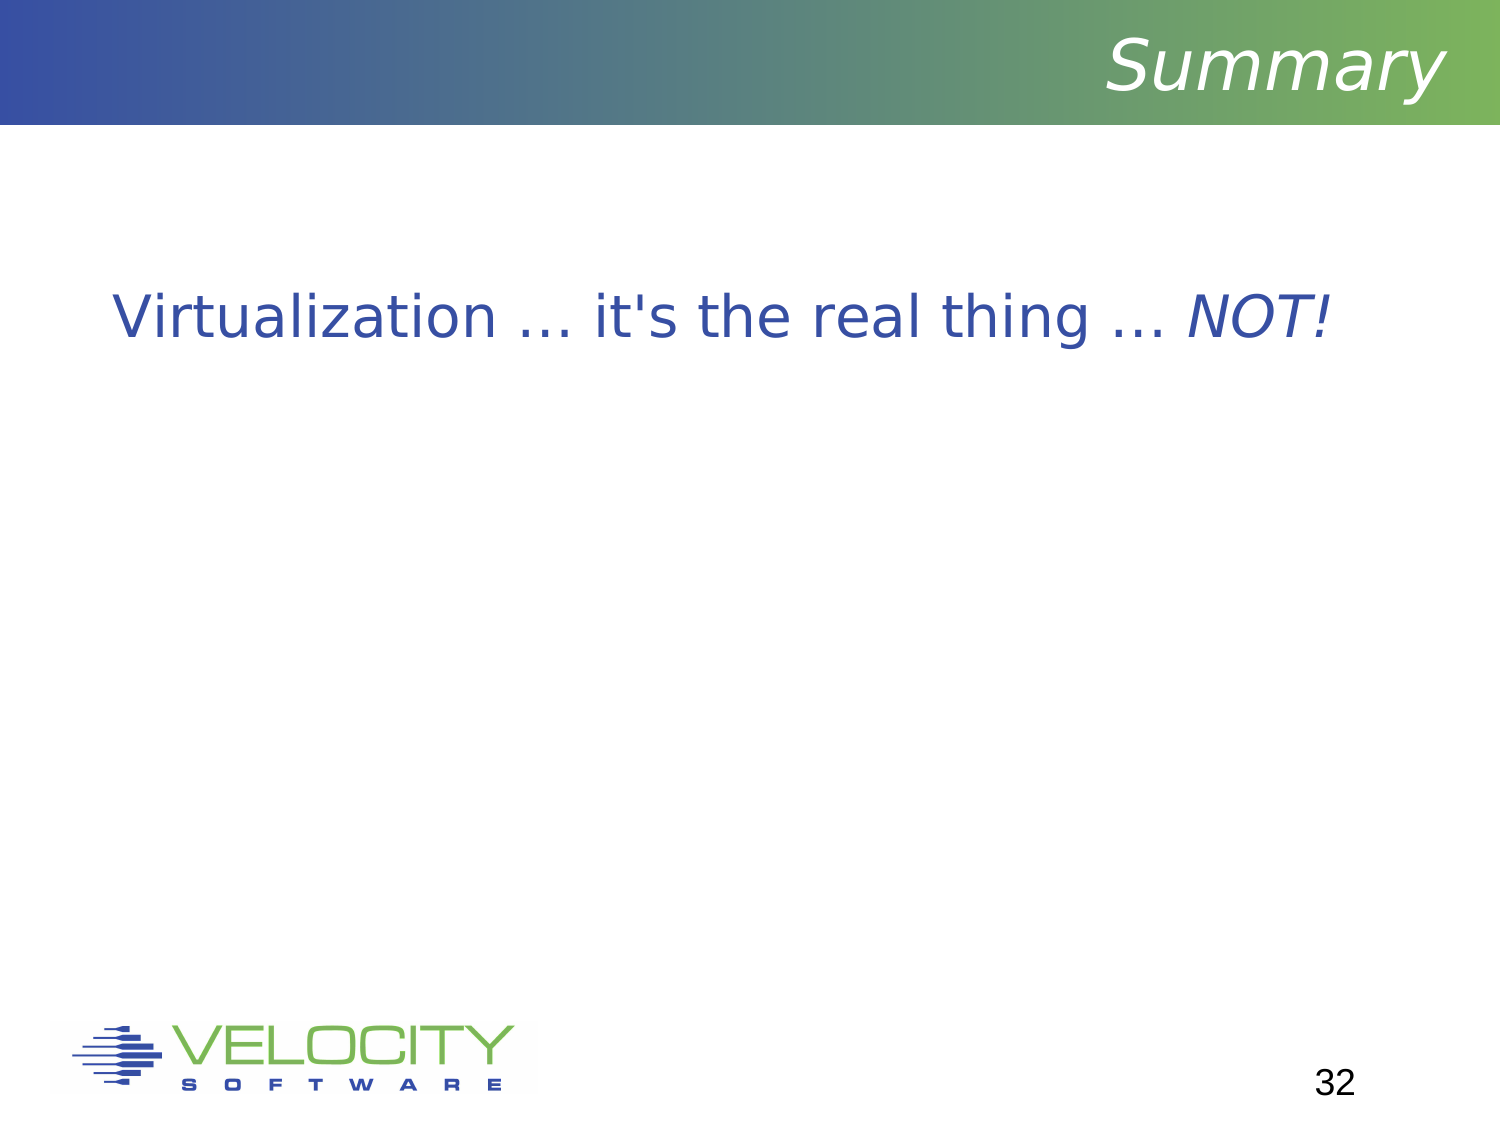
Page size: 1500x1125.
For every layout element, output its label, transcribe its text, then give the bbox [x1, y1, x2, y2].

title Summary [62, 12, 1463, 113]
picture [50, 1021, 538, 1094]
list Virtualization … it's the real thing … NOT! [70, 187, 1438, 988]
